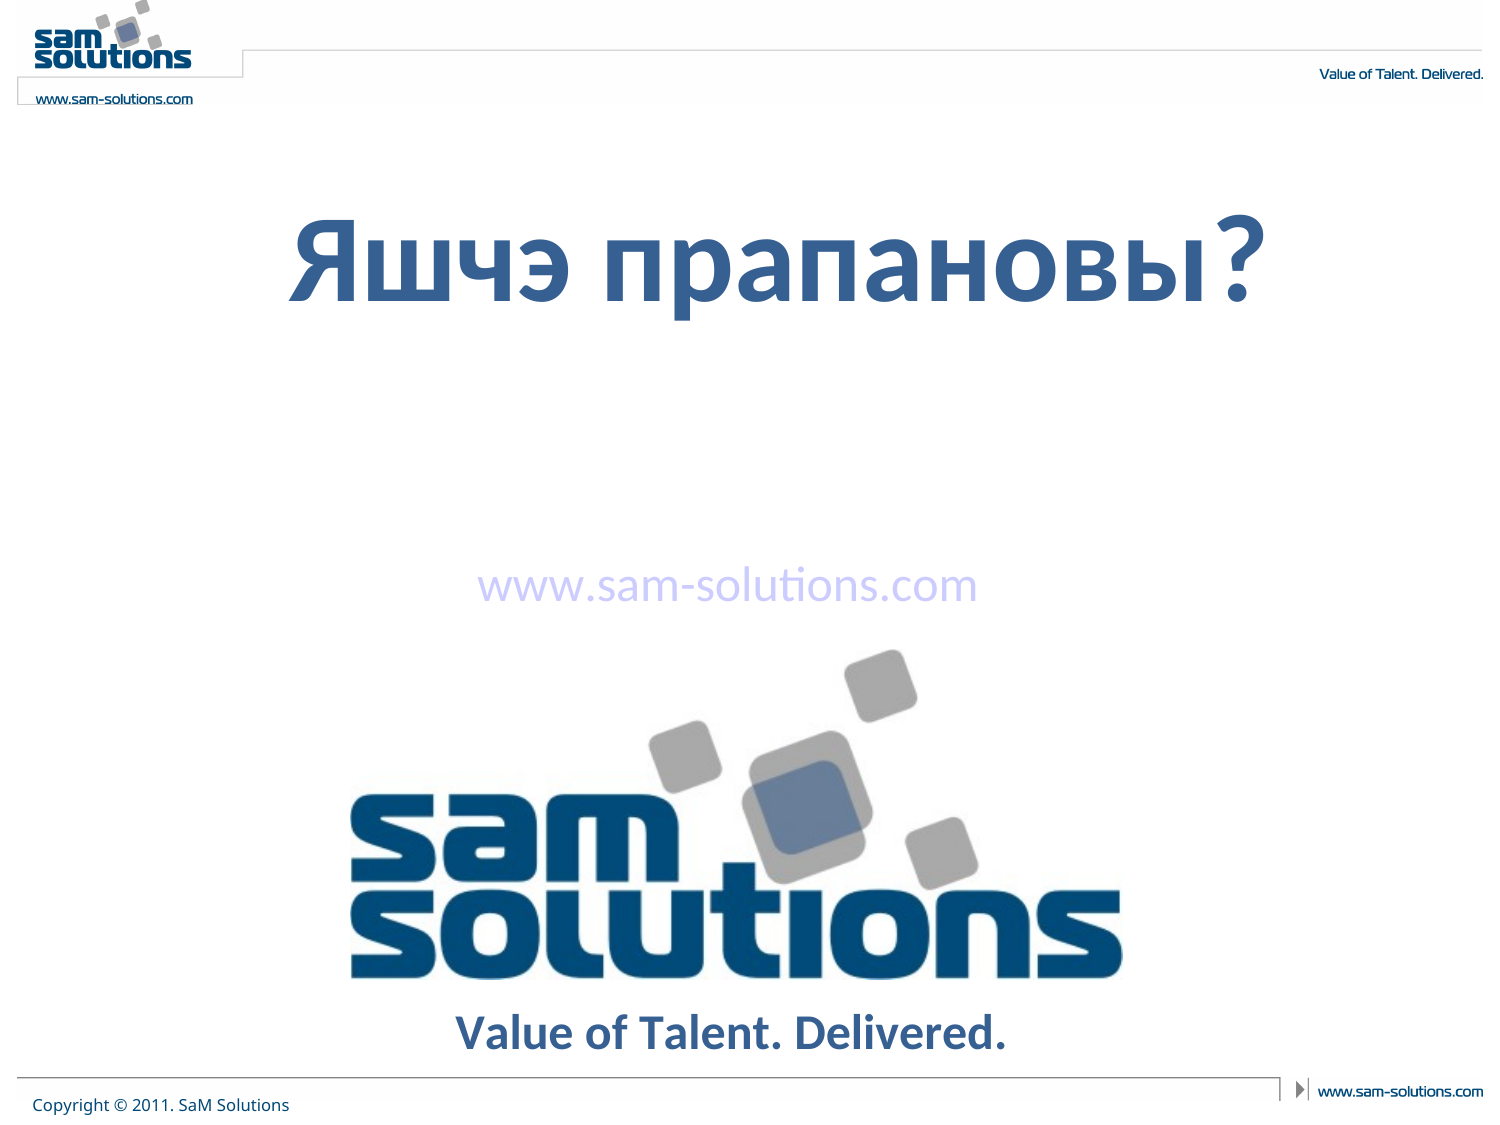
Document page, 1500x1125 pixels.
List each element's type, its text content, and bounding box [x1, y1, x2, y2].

text_box Copyright © 2011. SaM Solutions [17, 1046, 633, 1125]
picture [17, 0, 1483, 105]
text_box Value of Talent. Delivered. [211, 992, 1252, 1068]
picture [633, 1077, 1483, 1102]
picture [350, 649, 1123, 980]
text_box Яшчэ прапановы? [129, 168, 1430, 335]
text_box www.sam-solutions.com [259, 543, 1205, 619]
